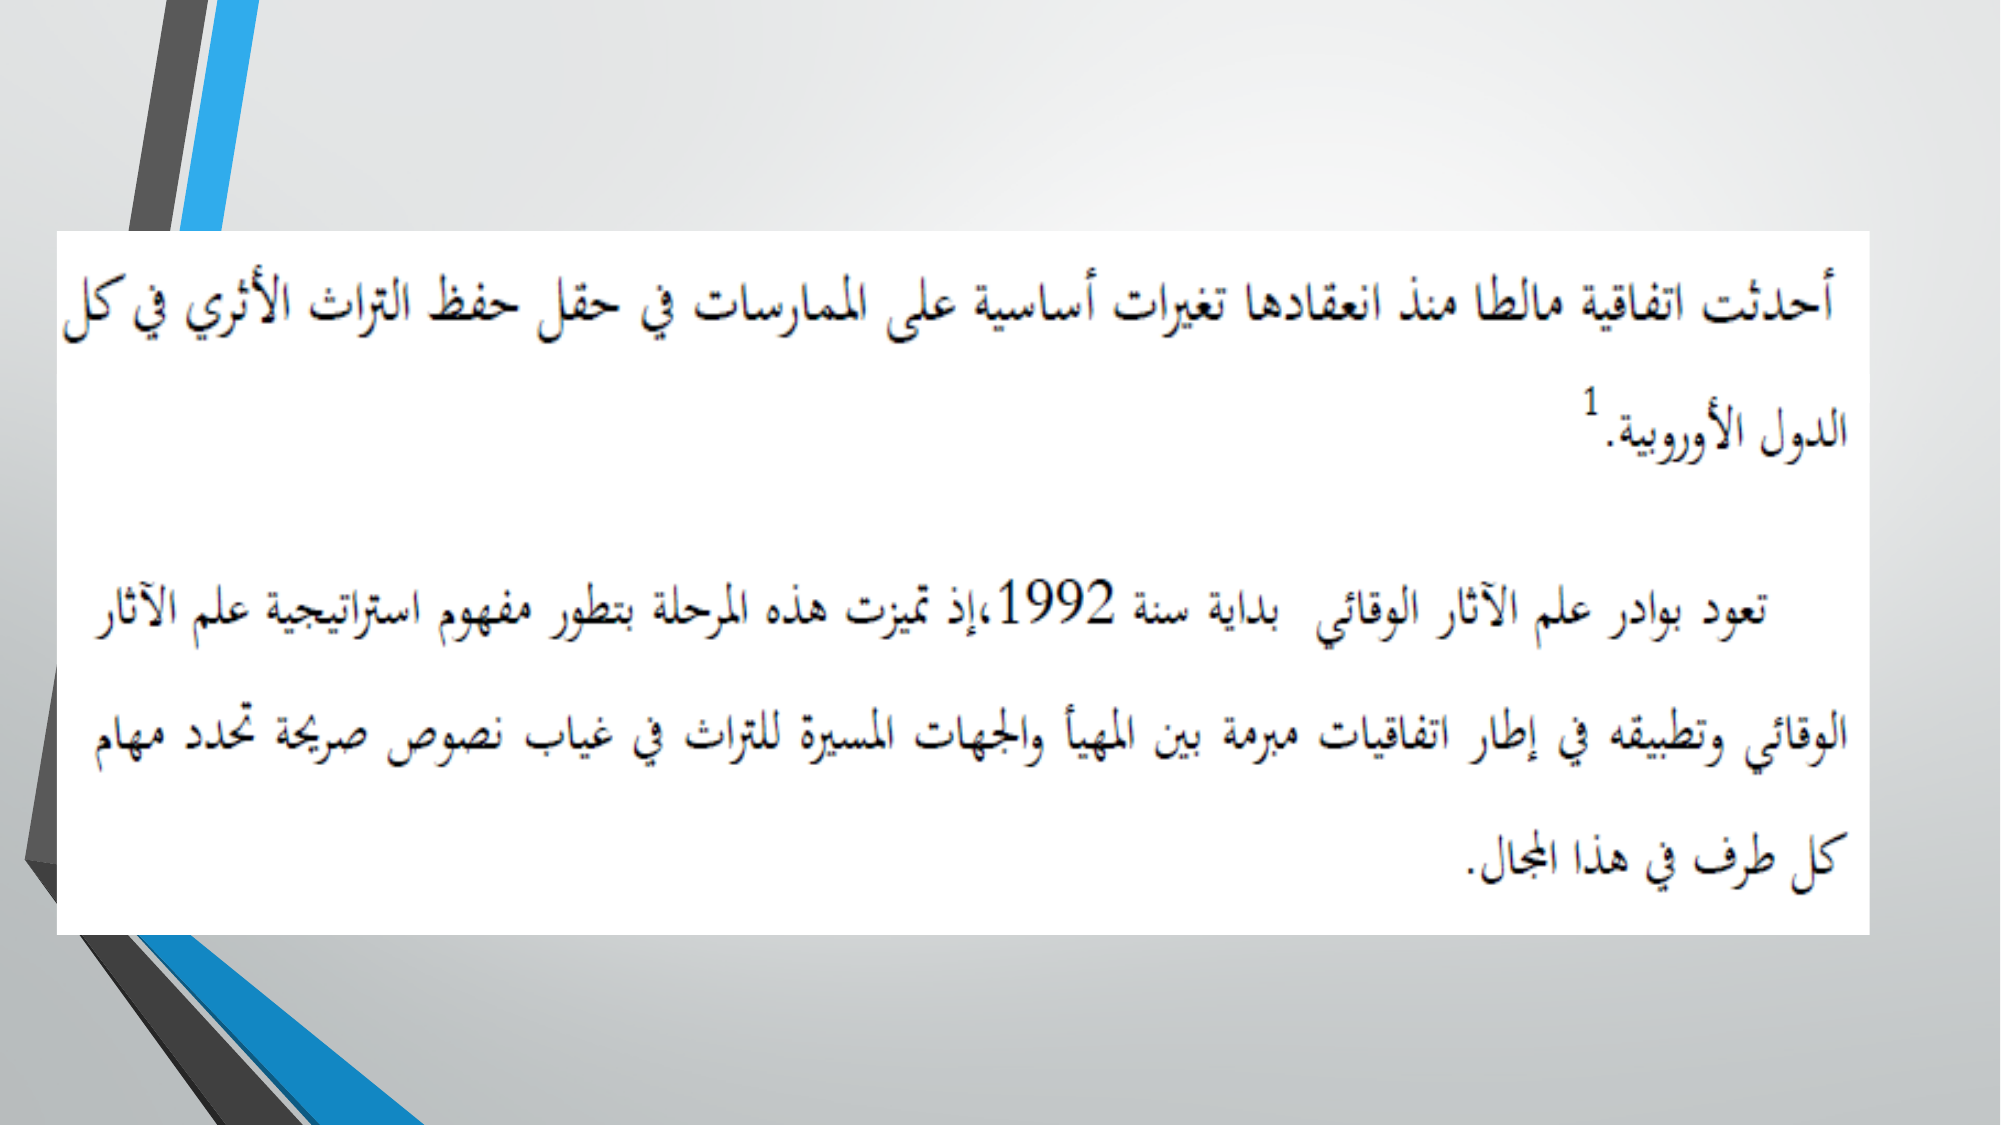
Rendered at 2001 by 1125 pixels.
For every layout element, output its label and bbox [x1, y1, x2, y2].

picture [56, 231, 1870, 935]
